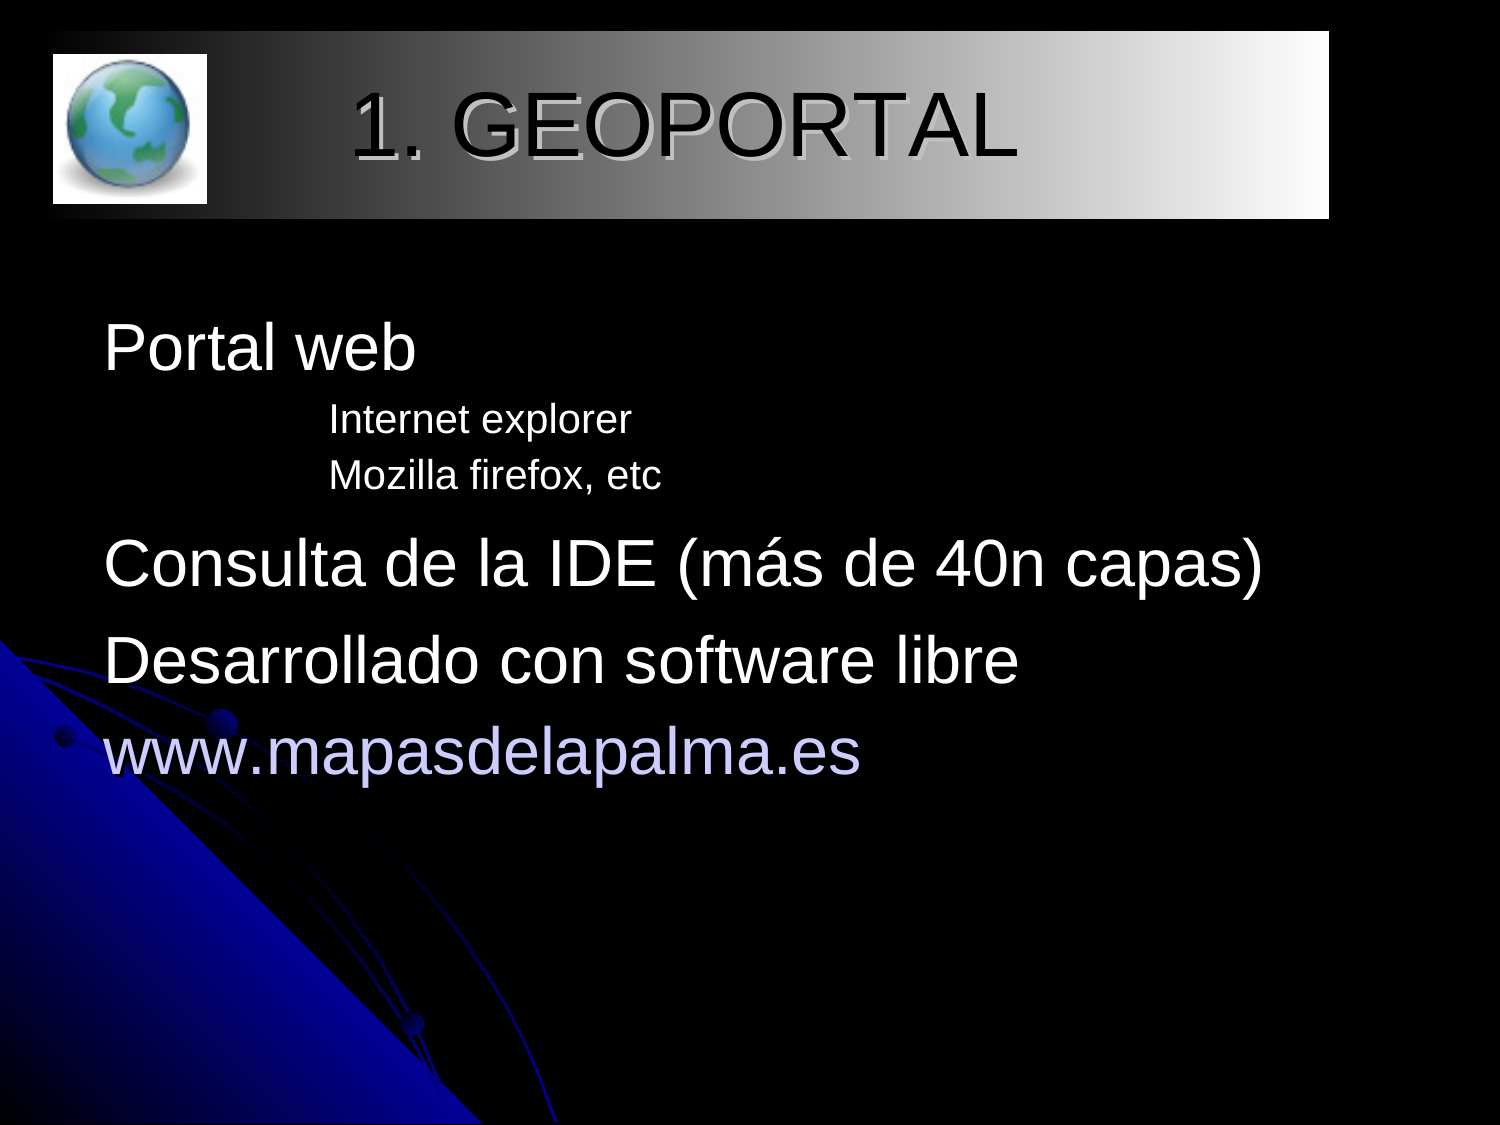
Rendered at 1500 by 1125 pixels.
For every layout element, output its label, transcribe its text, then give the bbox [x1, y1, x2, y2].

list Portal web Internet explorer Mozilla firefox, etc Consulta de la IDE (más de 40n capas)‏ Desarrollado con software libre www.mapasdelapalma.es [88, 302, 1439, 1099]
title 1. GEOPORTAL [41, 31, 1329, 219]
picture [53, 54, 207, 204]
